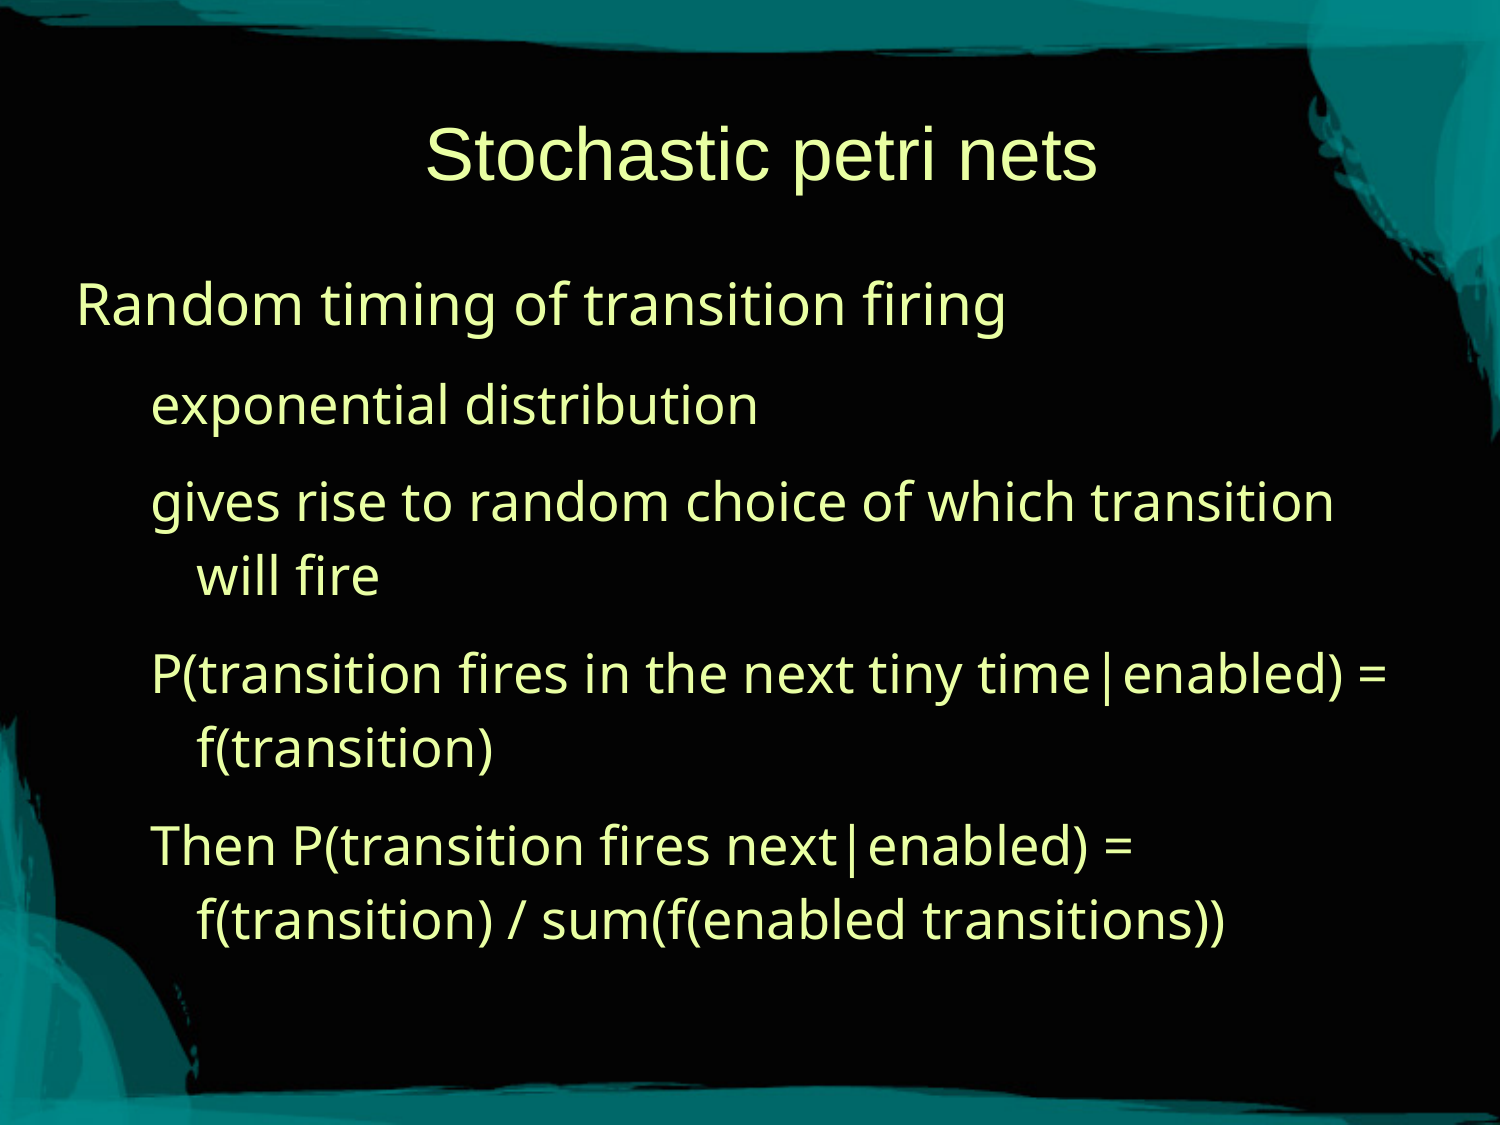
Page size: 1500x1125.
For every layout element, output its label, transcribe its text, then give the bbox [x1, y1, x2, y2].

list Random timing of transition firing exponential distribution gives rise to random choice of which transition will fire P(transition fires in the next tiny time|enabled) = f(transition) Then P(transition fires next|enabled) = f(transition) / sum(f(enabled transitions)) [75, 263, 1425, 1008]
title Stochastic petri nets [262, 0, 1263, 263]
picture [0, 0, 1500, 1125]
